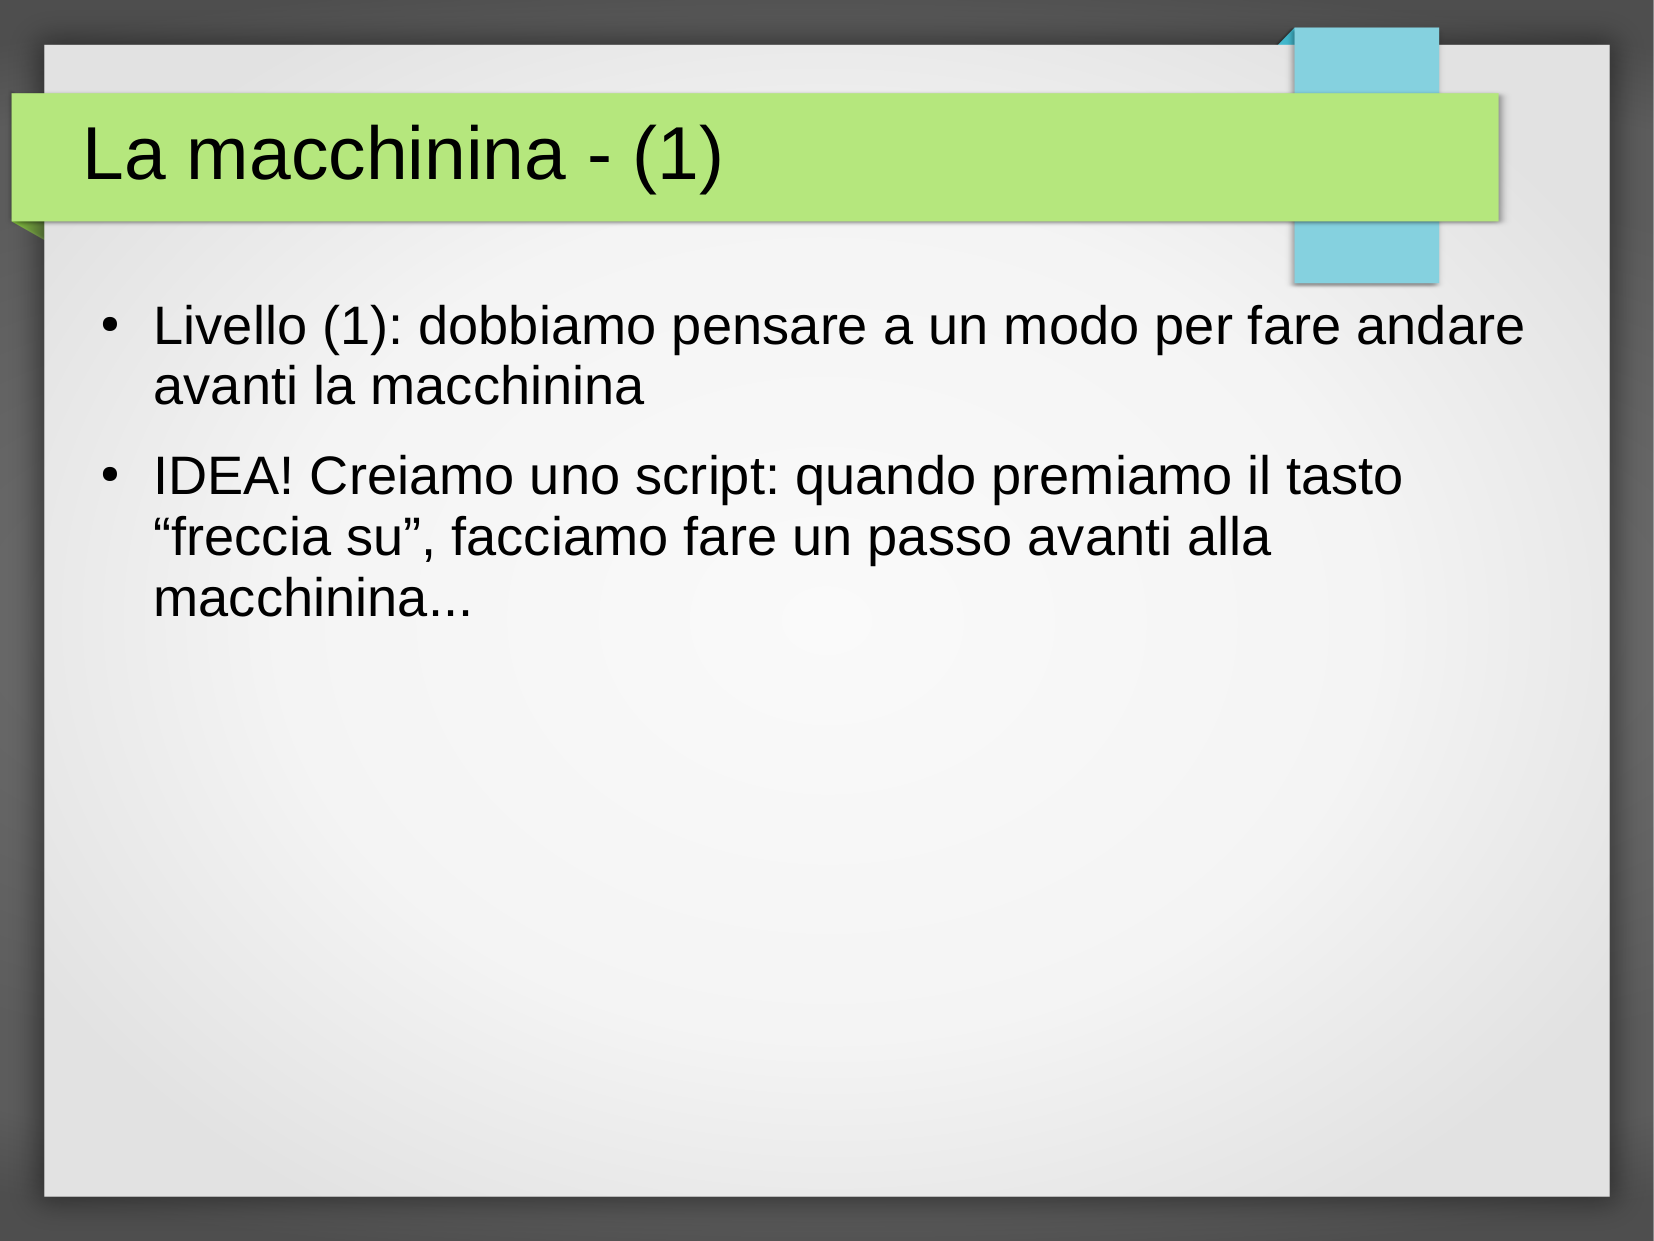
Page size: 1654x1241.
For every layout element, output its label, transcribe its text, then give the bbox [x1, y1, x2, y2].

picture [0, 0, 1654, 1241]
list Livello (1): dobbiamo pensare a un modo per fare andare avanti la macchinina IDEA! Creiamo uno script: quando premiamo il tasto “freccia su”, facciamo fare un passo avanti alla macchinina... [82, 295, 1571, 1015]
title La macchinina - (1) [82, 94, 1264, 213]
